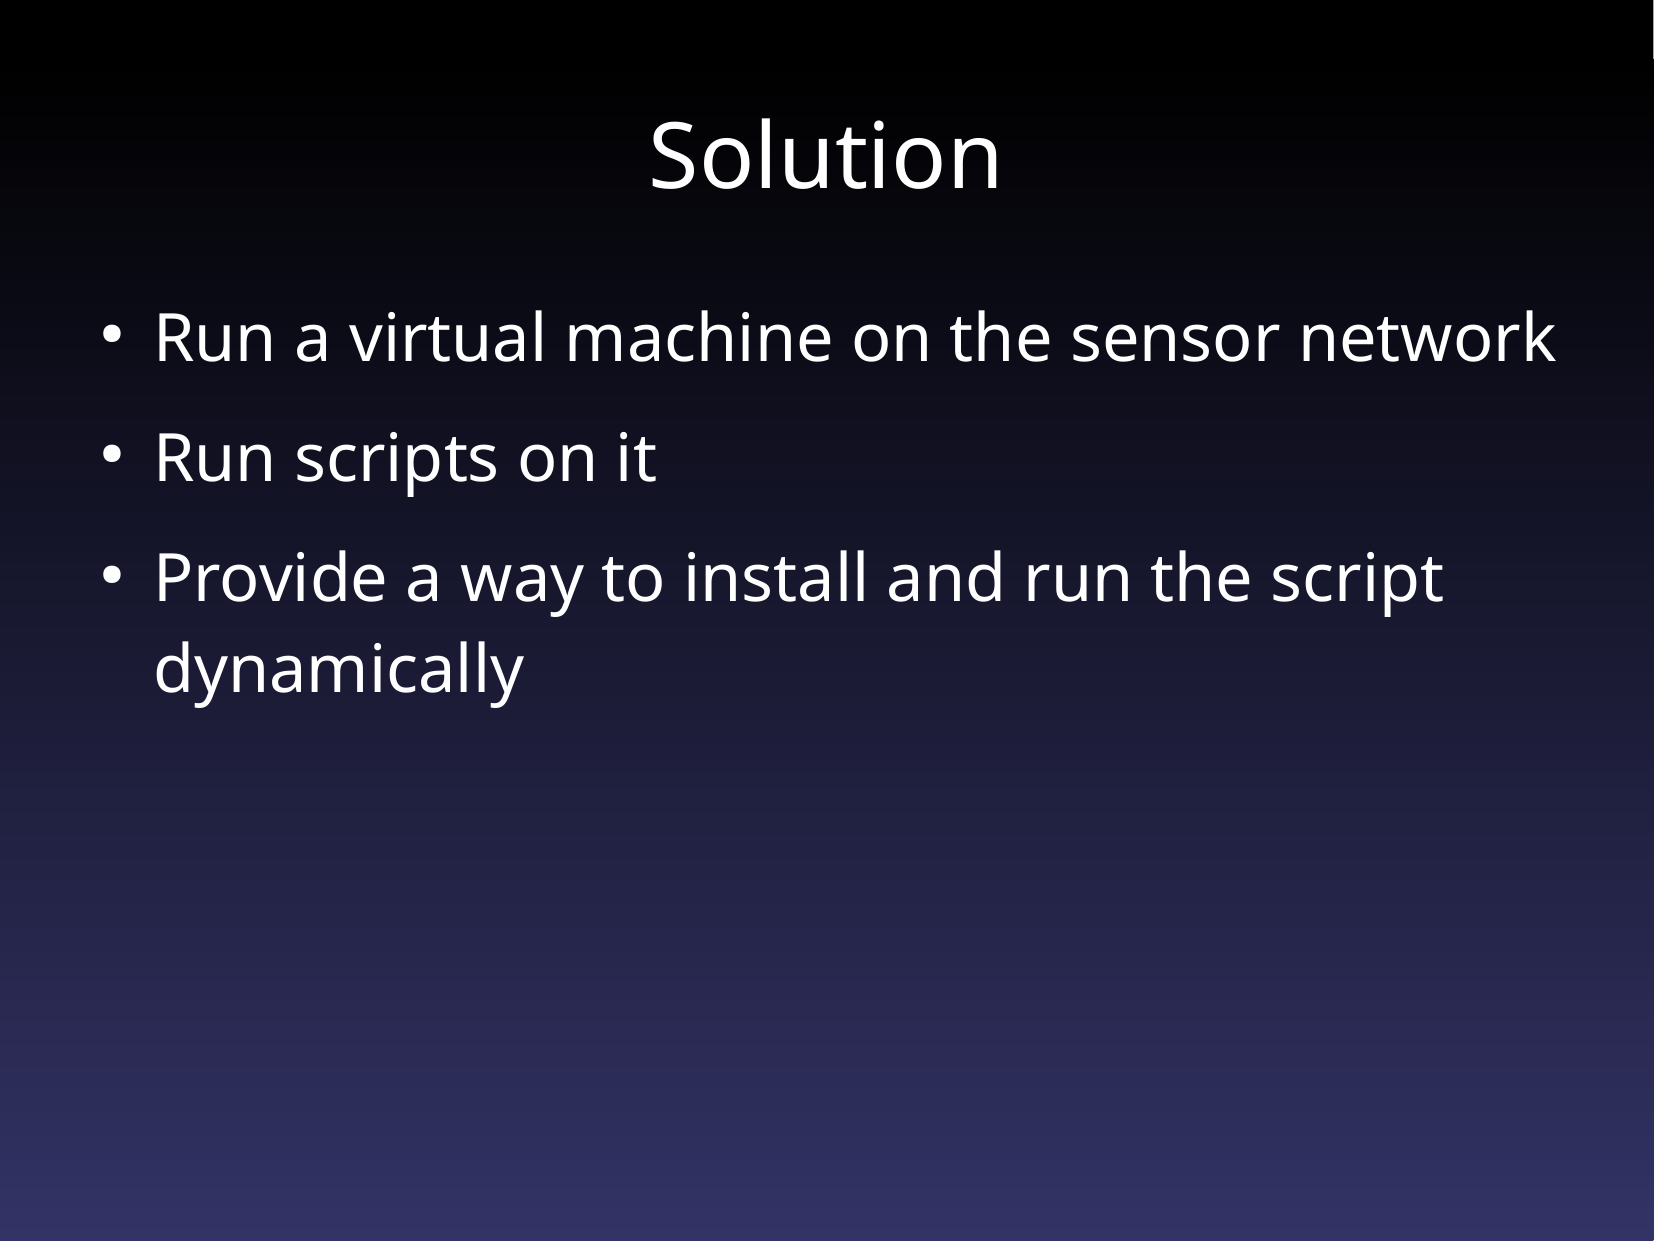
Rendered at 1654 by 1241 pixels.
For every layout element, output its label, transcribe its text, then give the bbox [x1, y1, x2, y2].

list Run a virtual machine on the sensor network Run scripts on it Provide a way to install and run the script dynamically [82, 290, 1571, 1109]
title Solution [82, 49, 1571, 257]
